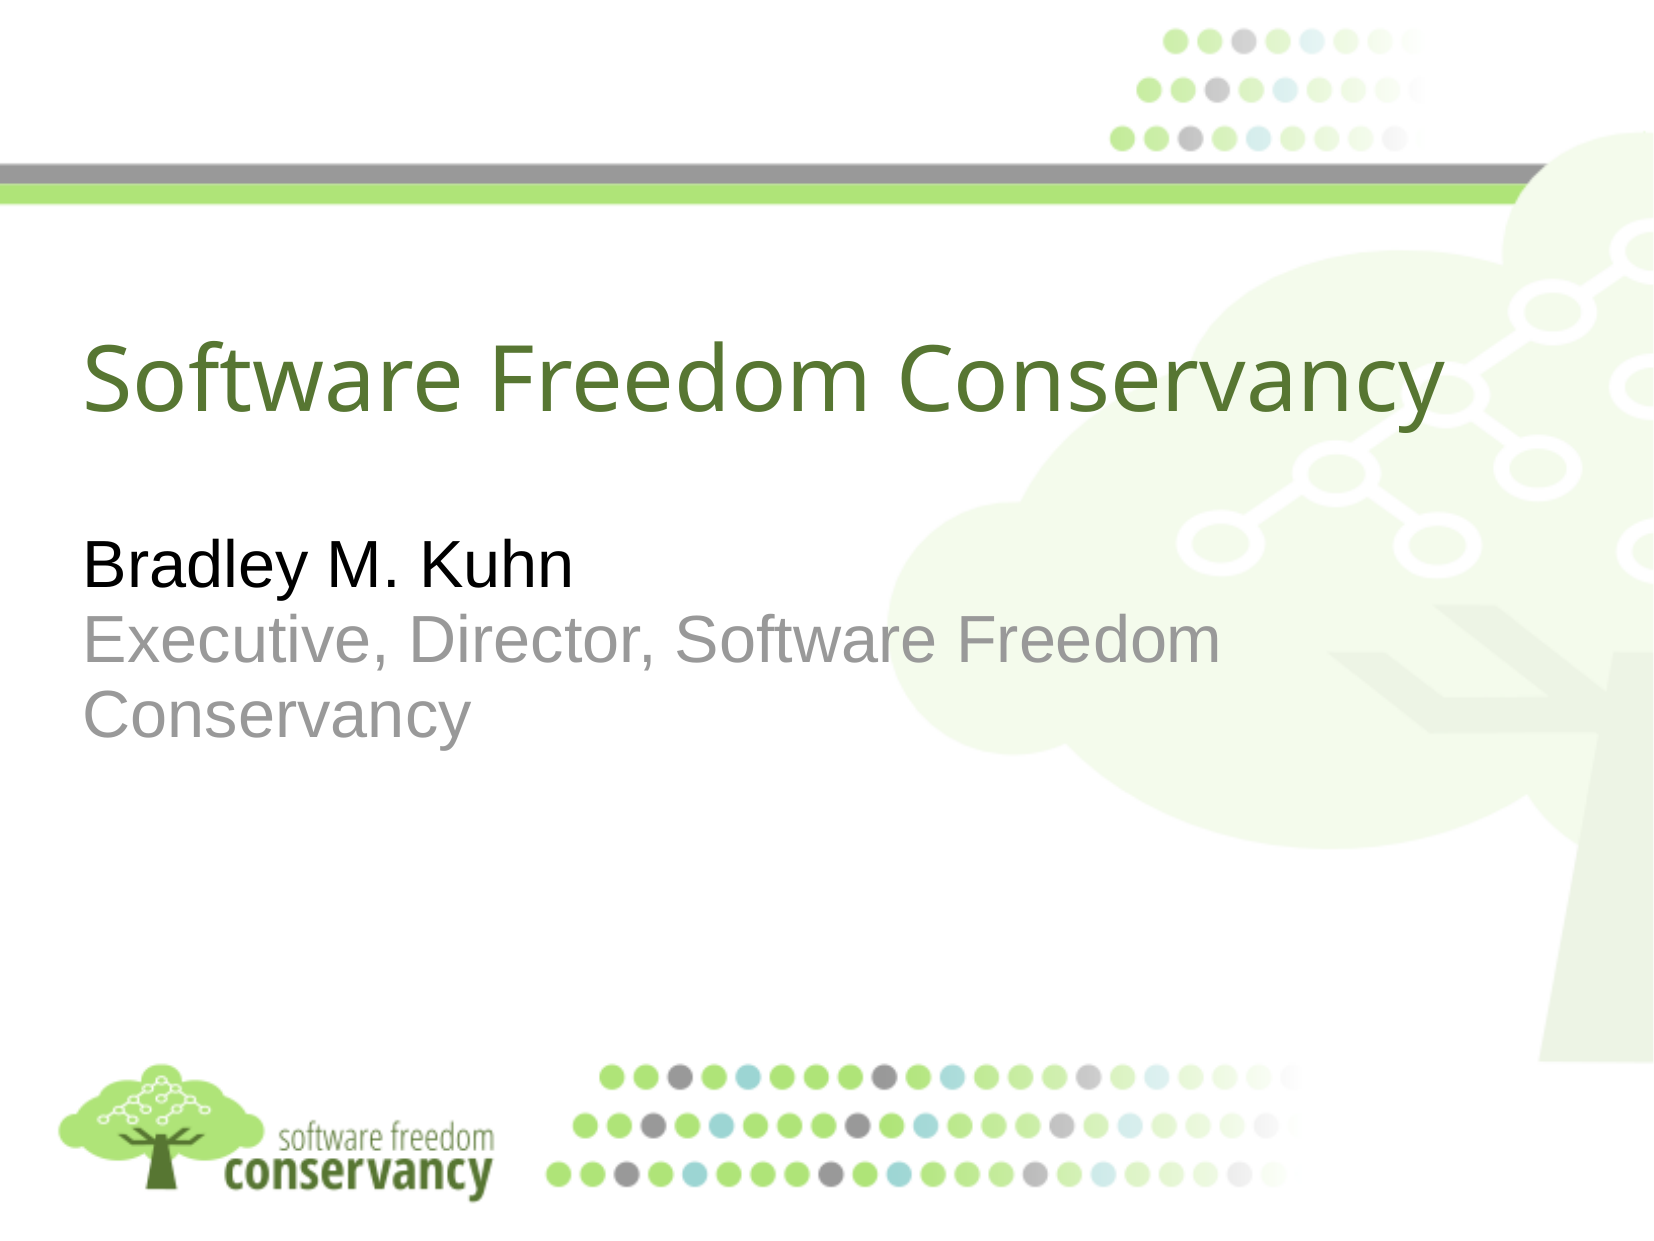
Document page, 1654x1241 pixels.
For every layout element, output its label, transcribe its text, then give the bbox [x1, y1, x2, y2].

subtitle Bradley M. Kuhn Executive, Director, Software Freedom Conservancy [82, 547, 1538, 732]
title Software Freedom Conservancy [82, 121, 1571, 631]
picture [0, 0, 1654, 1240]
